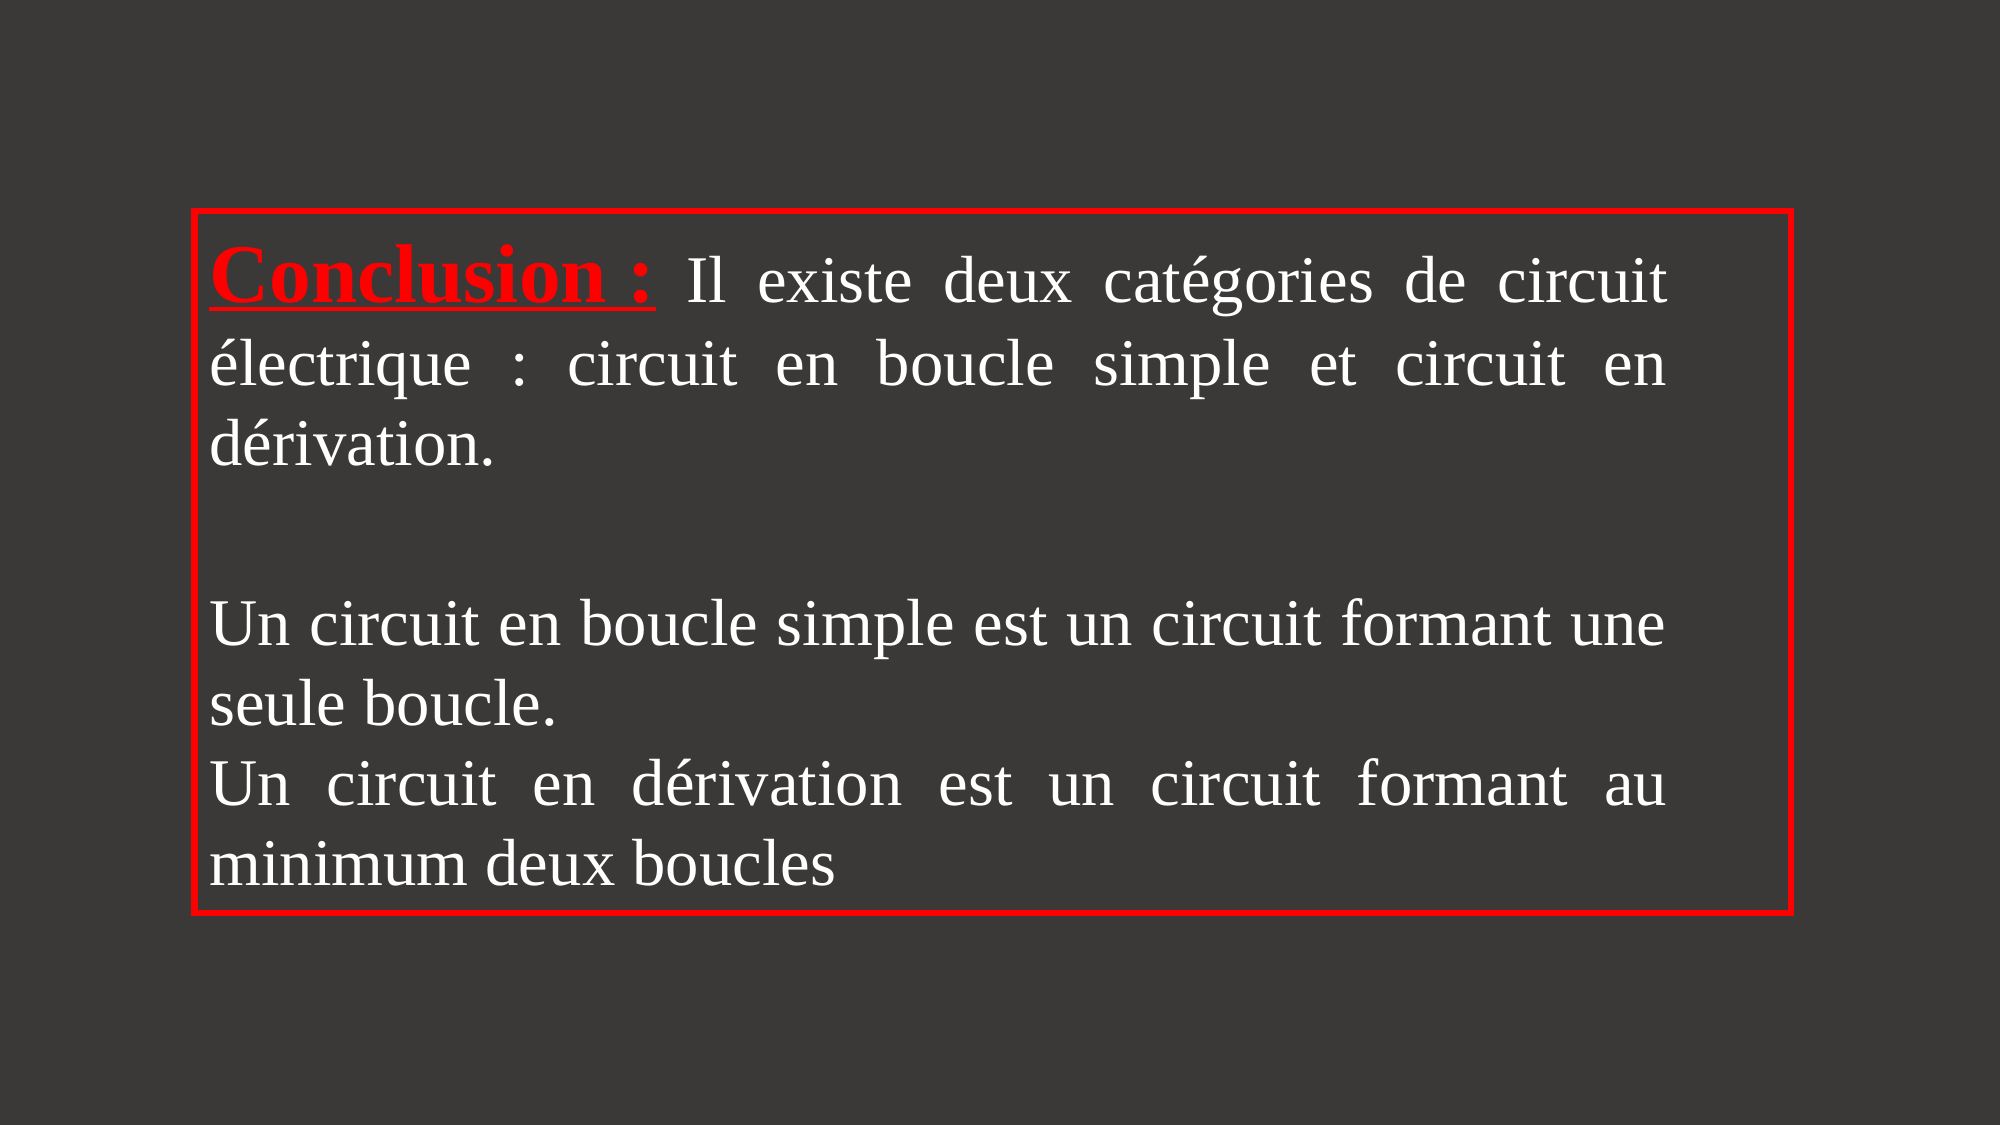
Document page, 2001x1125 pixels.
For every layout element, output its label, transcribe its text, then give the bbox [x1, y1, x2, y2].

text_box Conclusion : Il existe deux catégories de circuit électrique : circuit en boucle simple et circuit en dérivation. Un circuit en boucle simple est un circuit formant une seule boucle. Un circuit en dérivation est un circuit formant au minimum deux boucles [194, 211, 1791, 914]
